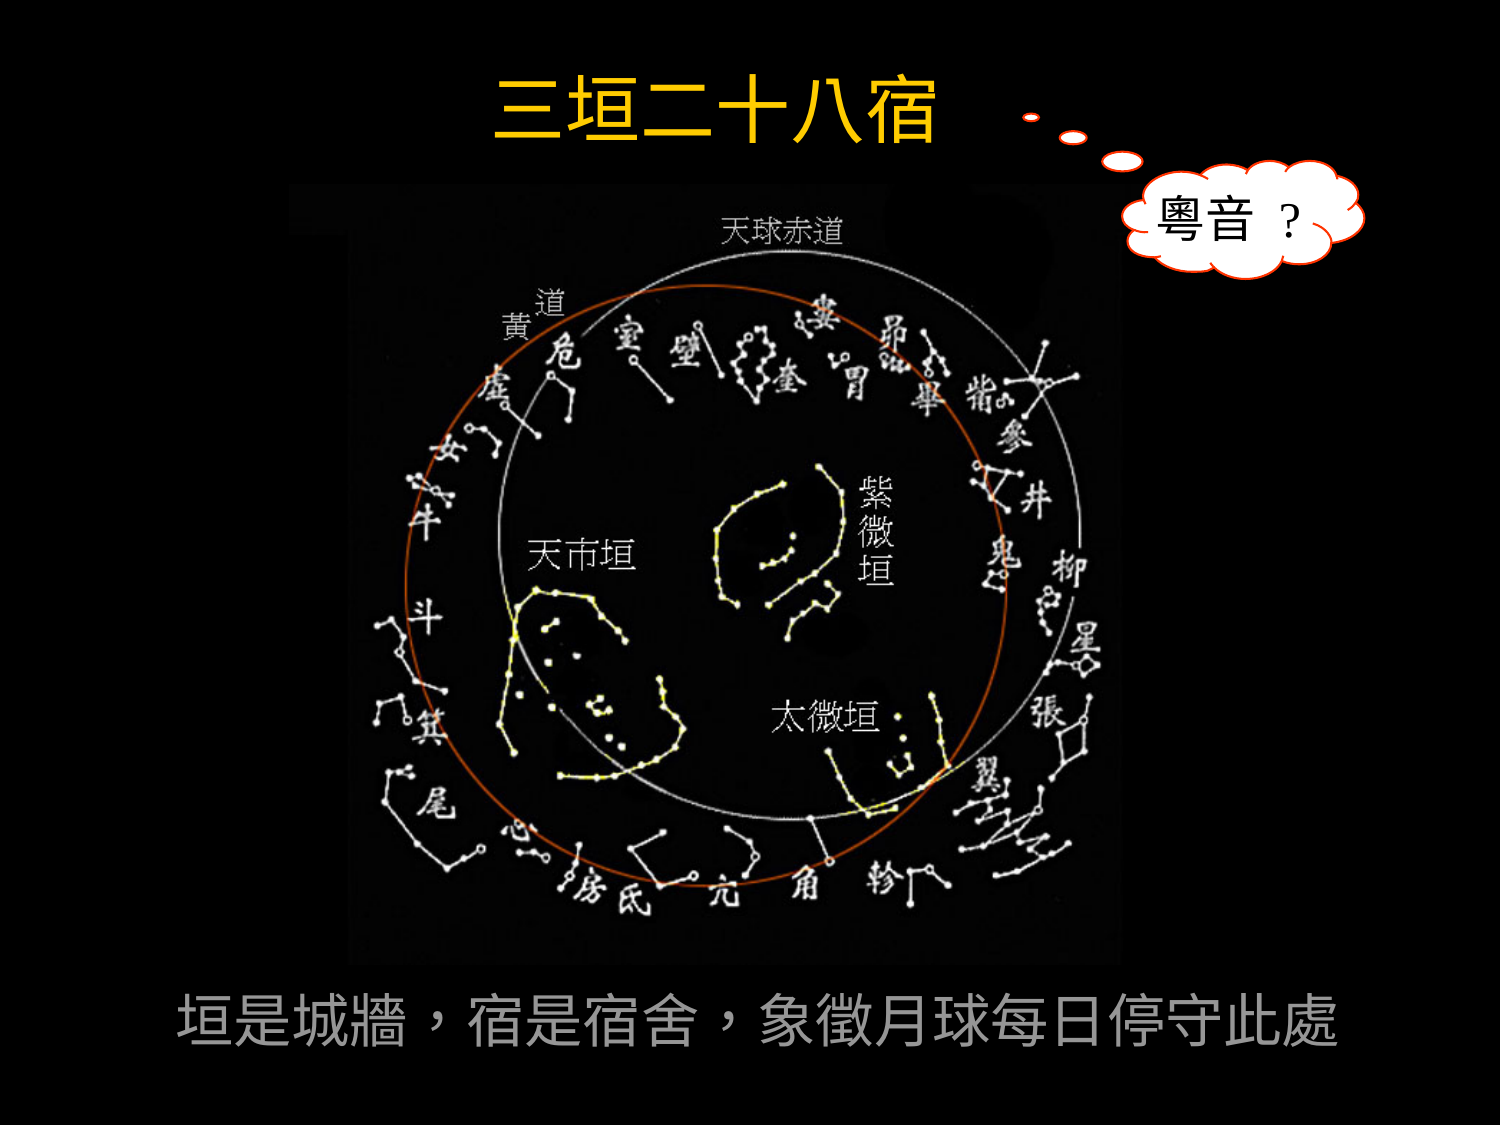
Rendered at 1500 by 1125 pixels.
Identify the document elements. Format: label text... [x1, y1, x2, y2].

text_box 粵音 ? [1122, 160, 1365, 279]
text_box 粵音 ? [1023, 113, 1040, 122]
text_box 粵音 ? [1059, 131, 1087, 145]
picture [0, 184, 1500, 965]
text_box 三垣二十八宿 [475, 54, 1010, 161]
text_box 粵音 ? [1102, 151, 1143, 172]
text_box 垣是城牆，宿是宿舍，象徵月球每日停守此處 [160, 976, 1356, 1062]
